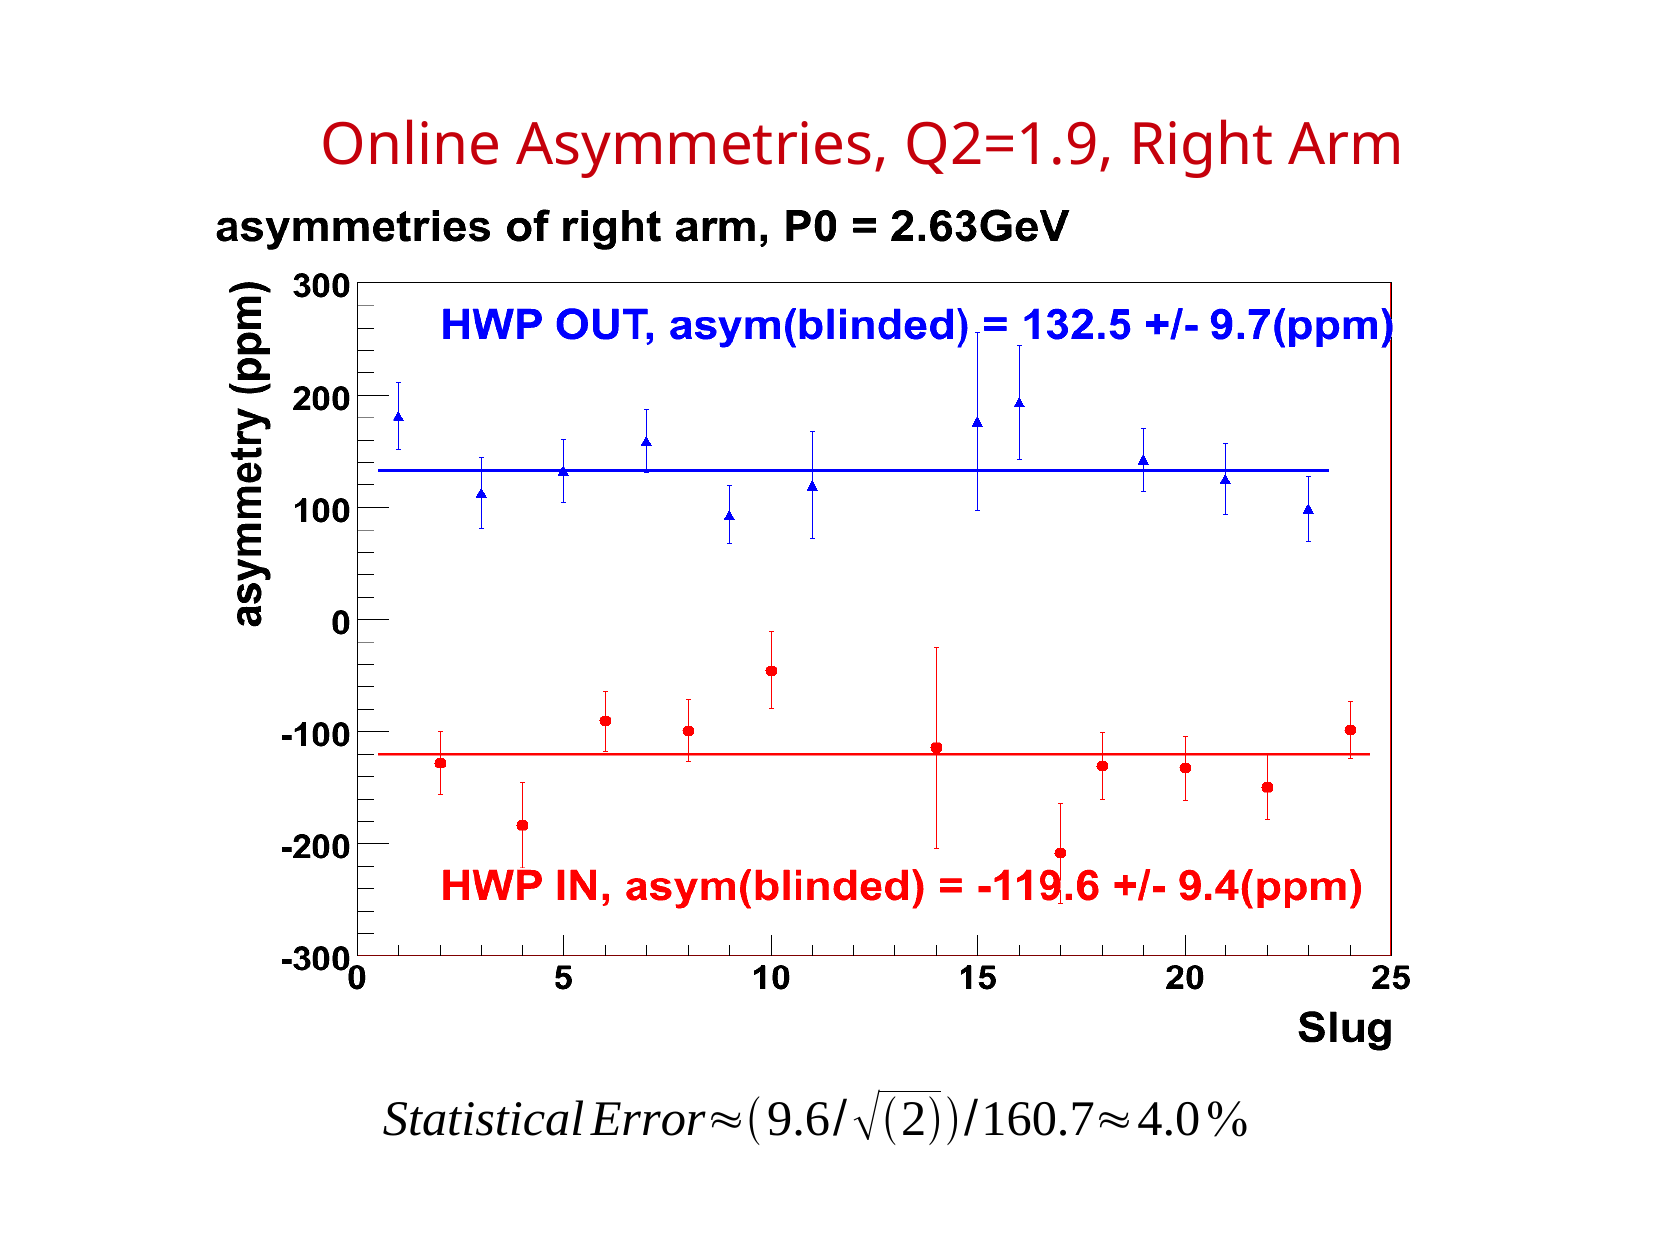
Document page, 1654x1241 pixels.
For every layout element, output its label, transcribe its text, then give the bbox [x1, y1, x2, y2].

picture [150, 193, 1529, 1093]
chart [375, 1087, 1256, 1149]
text_box Online Asymmetries, Q2=1.9, Right Arm [112, 37, 1613, 226]
